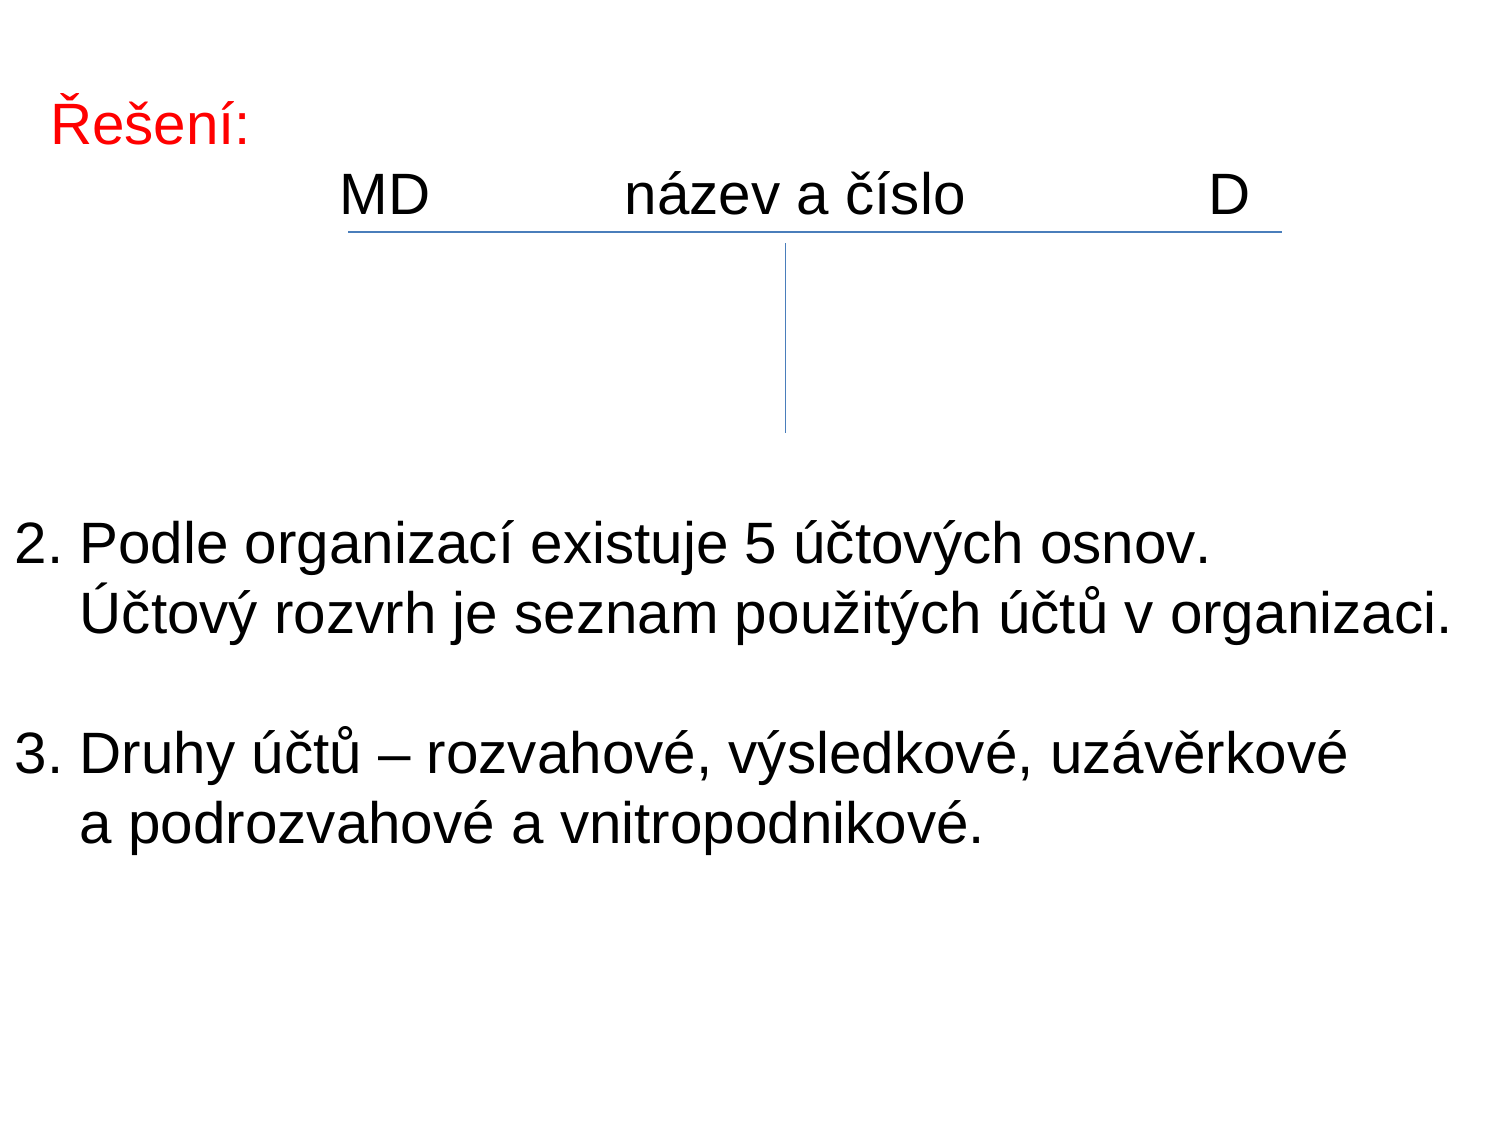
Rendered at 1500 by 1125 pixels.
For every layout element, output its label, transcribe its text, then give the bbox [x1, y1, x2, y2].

text_box Řešení: MD název a číslo D Podle organizací existuje 5 účtových osnov. Účtový rozvrh je seznam použitých účtů v organizaci. Druhy účtů – rozvahové, výsledkové, uzávěrkové a podrozvahové a vnitropodnikové. [0, 78, 1500, 1004]
